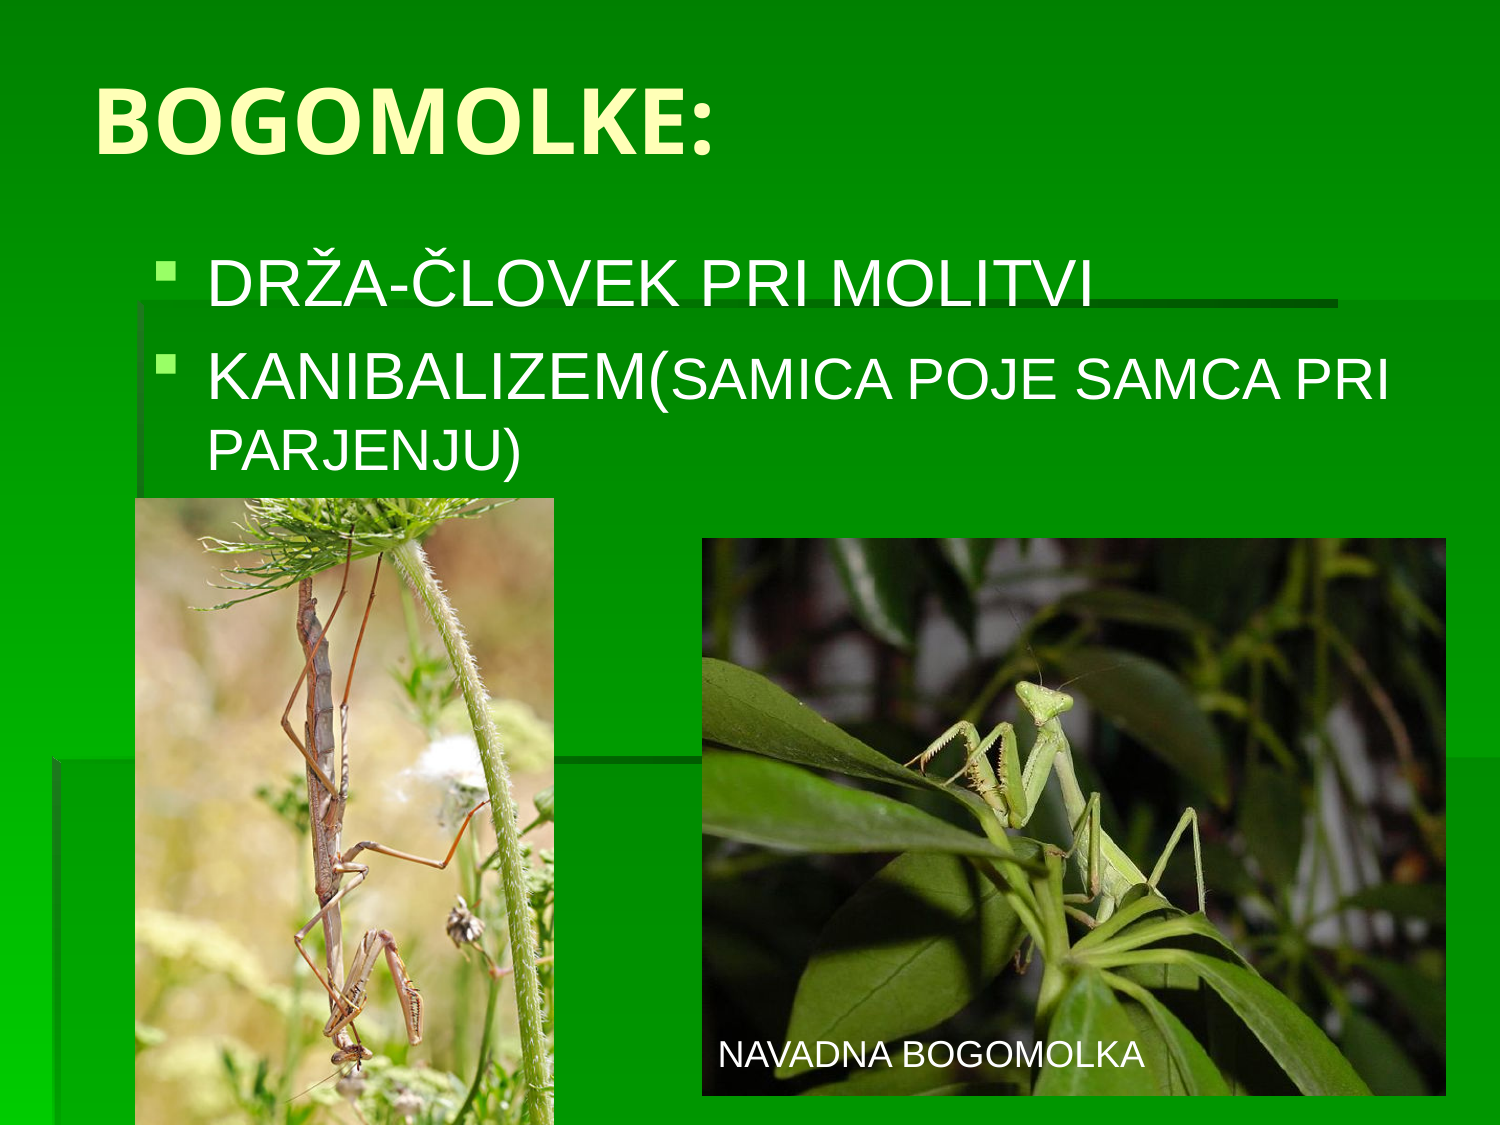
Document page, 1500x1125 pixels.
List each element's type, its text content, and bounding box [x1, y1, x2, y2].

picture [135, 498, 554, 1125]
picture [702, 538, 1446, 1096]
text_box NAVADNA BOGOMOLKA [702, 1023, 1188, 1083]
list DRŽA-ČLOVEK PRI MOLITVI KANIBALIZEM(SAMICA POJE SAMCA PRI PARJENJU) [135, 231, 1450, 920]
title BOGOMOLKE: [76, 0, 1453, 235]
